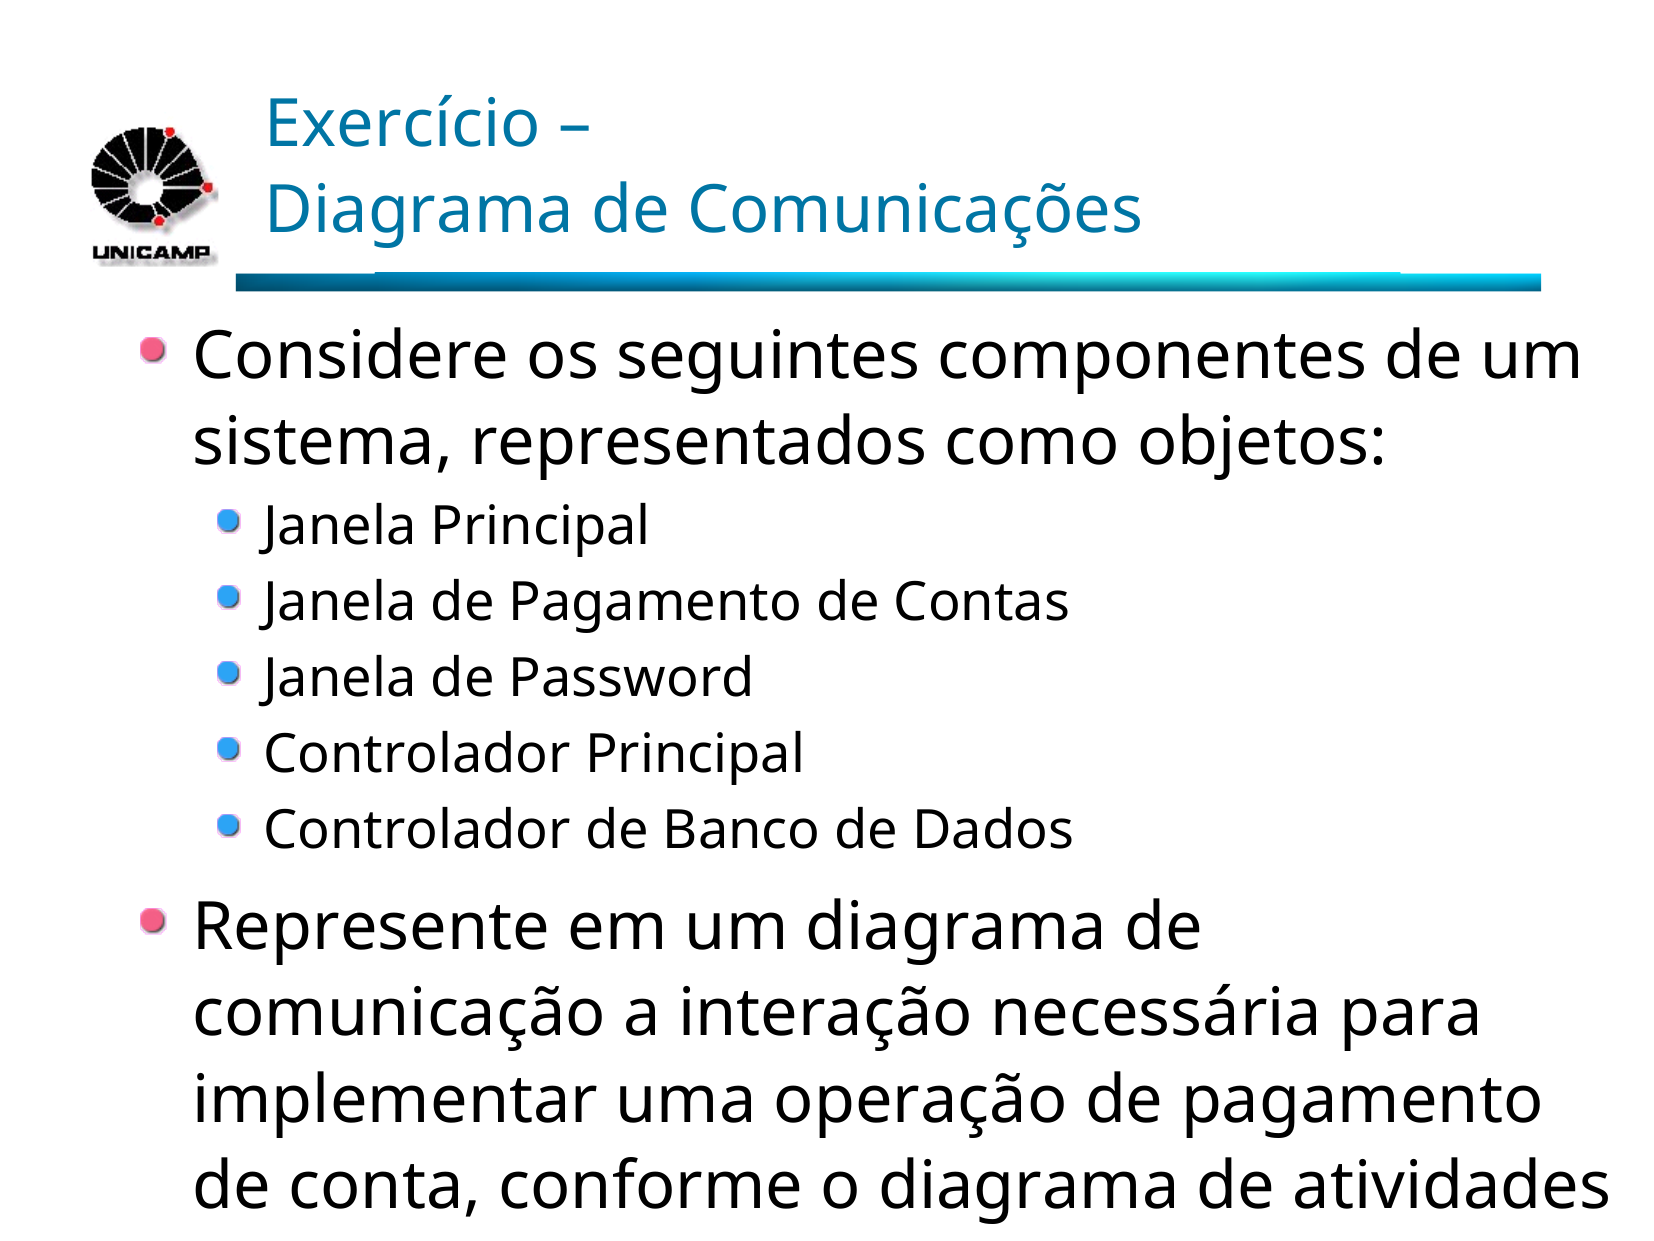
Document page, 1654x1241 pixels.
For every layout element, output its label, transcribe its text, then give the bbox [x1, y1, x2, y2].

list Considere os seguintes componentes de um sistema, representados como objetos: Janela Principal Janela de Pagamento de Contas Janela de Password Controlador Principal Controlador de Banco de Dados Represente em um diagrama de comunicação a interação necessária para implementar uma operação de pagamento de conta, conforme o diagrama de atividades a seguir [121, 309, 1625, 1178]
picture [125, 272, 1654, 295]
title Exercício – Diagrama de Comunicações [264, 57, 1534, 250]
